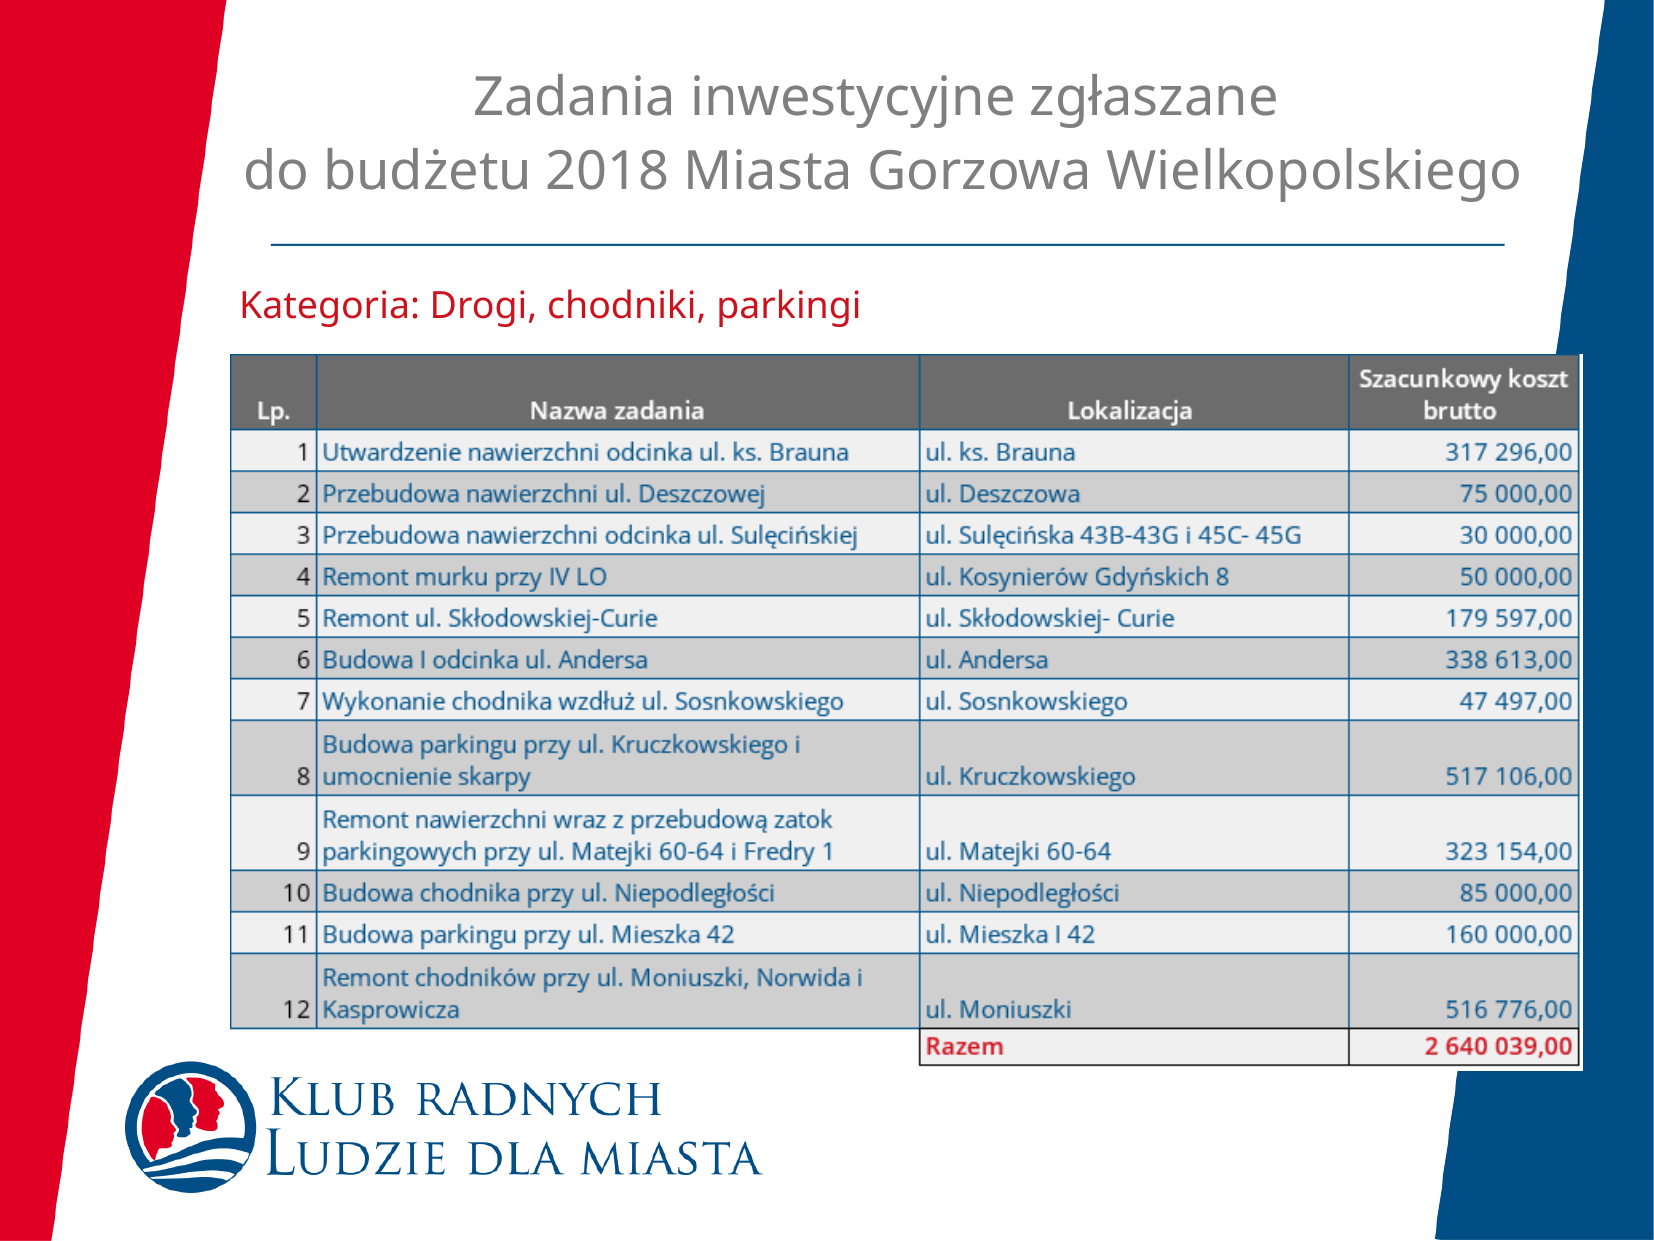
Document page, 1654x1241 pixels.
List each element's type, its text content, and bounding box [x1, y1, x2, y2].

picture [0, 0, 1654, 1241]
text_box Kategoria: Drogi, chodniki, parkingi [224, 271, 1229, 338]
title Zadania inwestycyjne zgłaszane do budżetu 2018 Miasta Gorzowa Wielkopolskiego [155, 47, 1597, 216]
